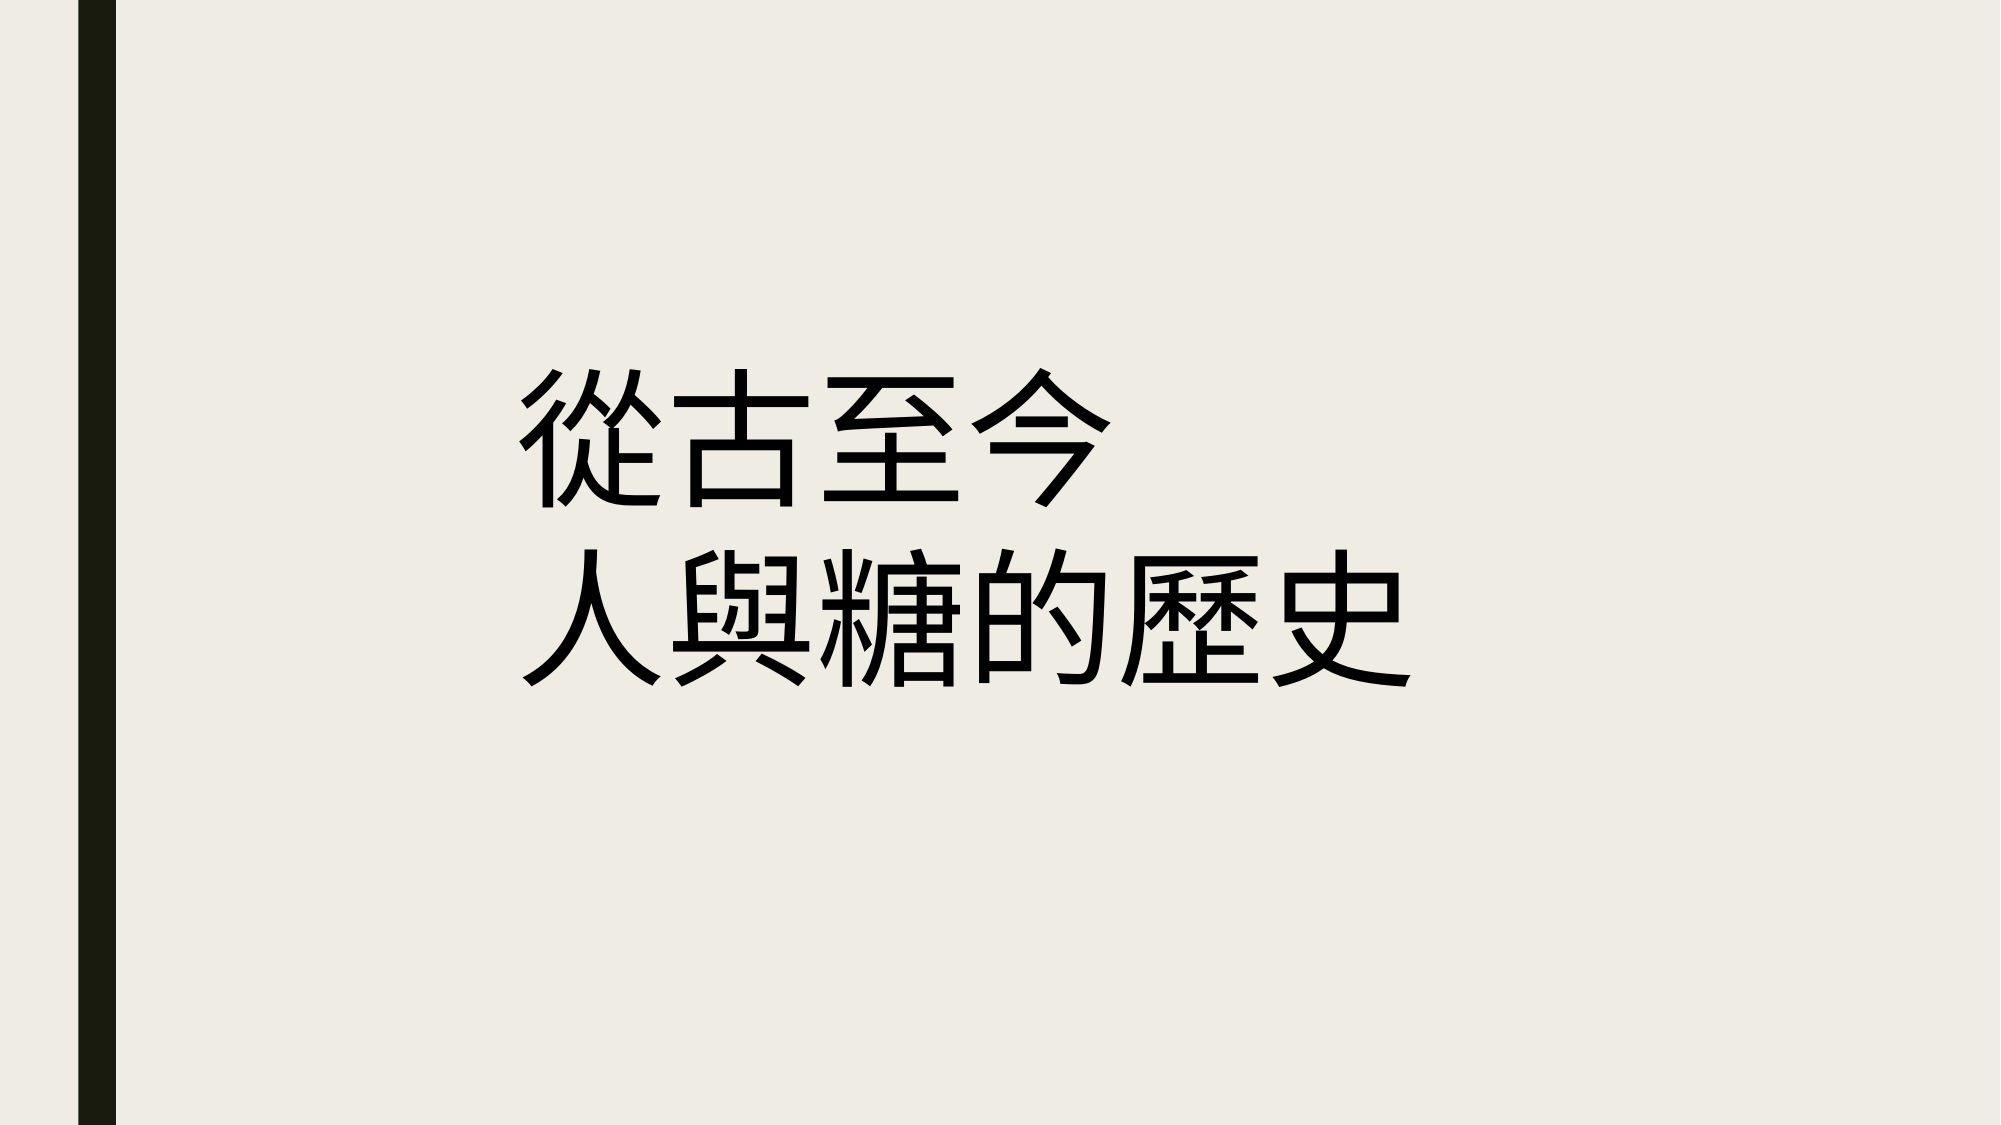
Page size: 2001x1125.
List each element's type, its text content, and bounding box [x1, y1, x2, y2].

text_box 從古至今 人與糖的歷史 [501, 337, 1894, 717]
